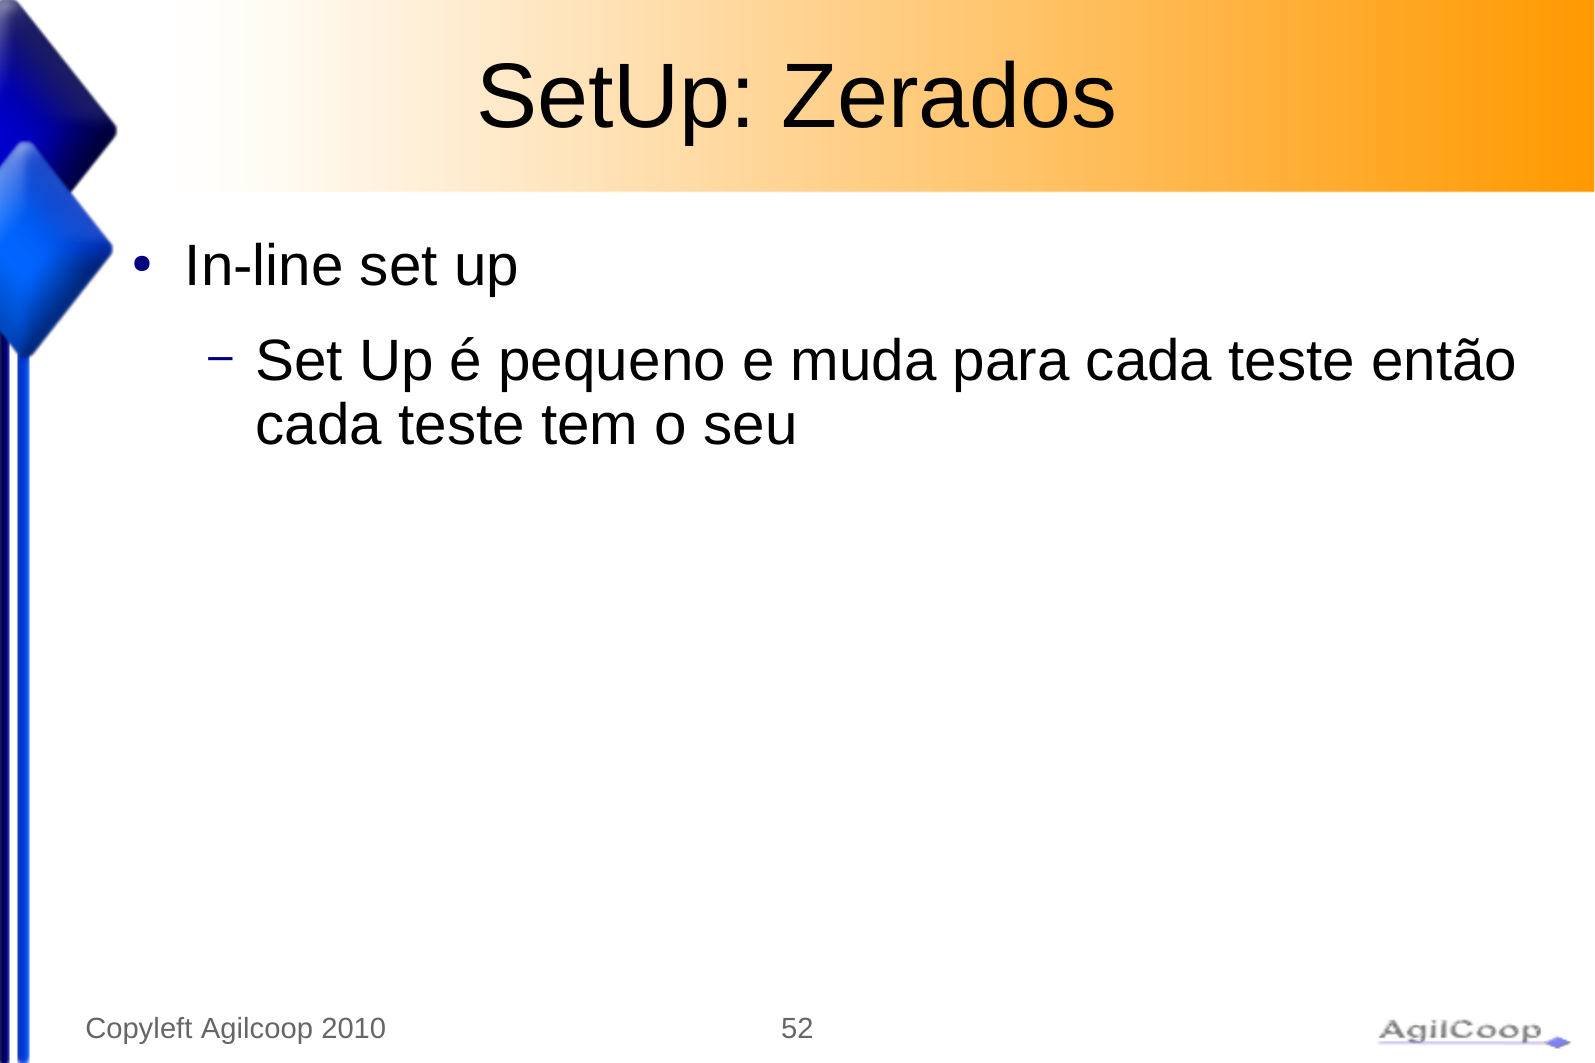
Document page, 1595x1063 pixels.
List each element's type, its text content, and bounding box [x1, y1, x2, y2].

list In-line set up Set Up é pequeno e muda para cada teste então cada teste tem o seu [113, 232, 1549, 962]
title SetUp: Zerados [79, 6, 1515, 185]
picture [0, 0, 1595, 1063]
